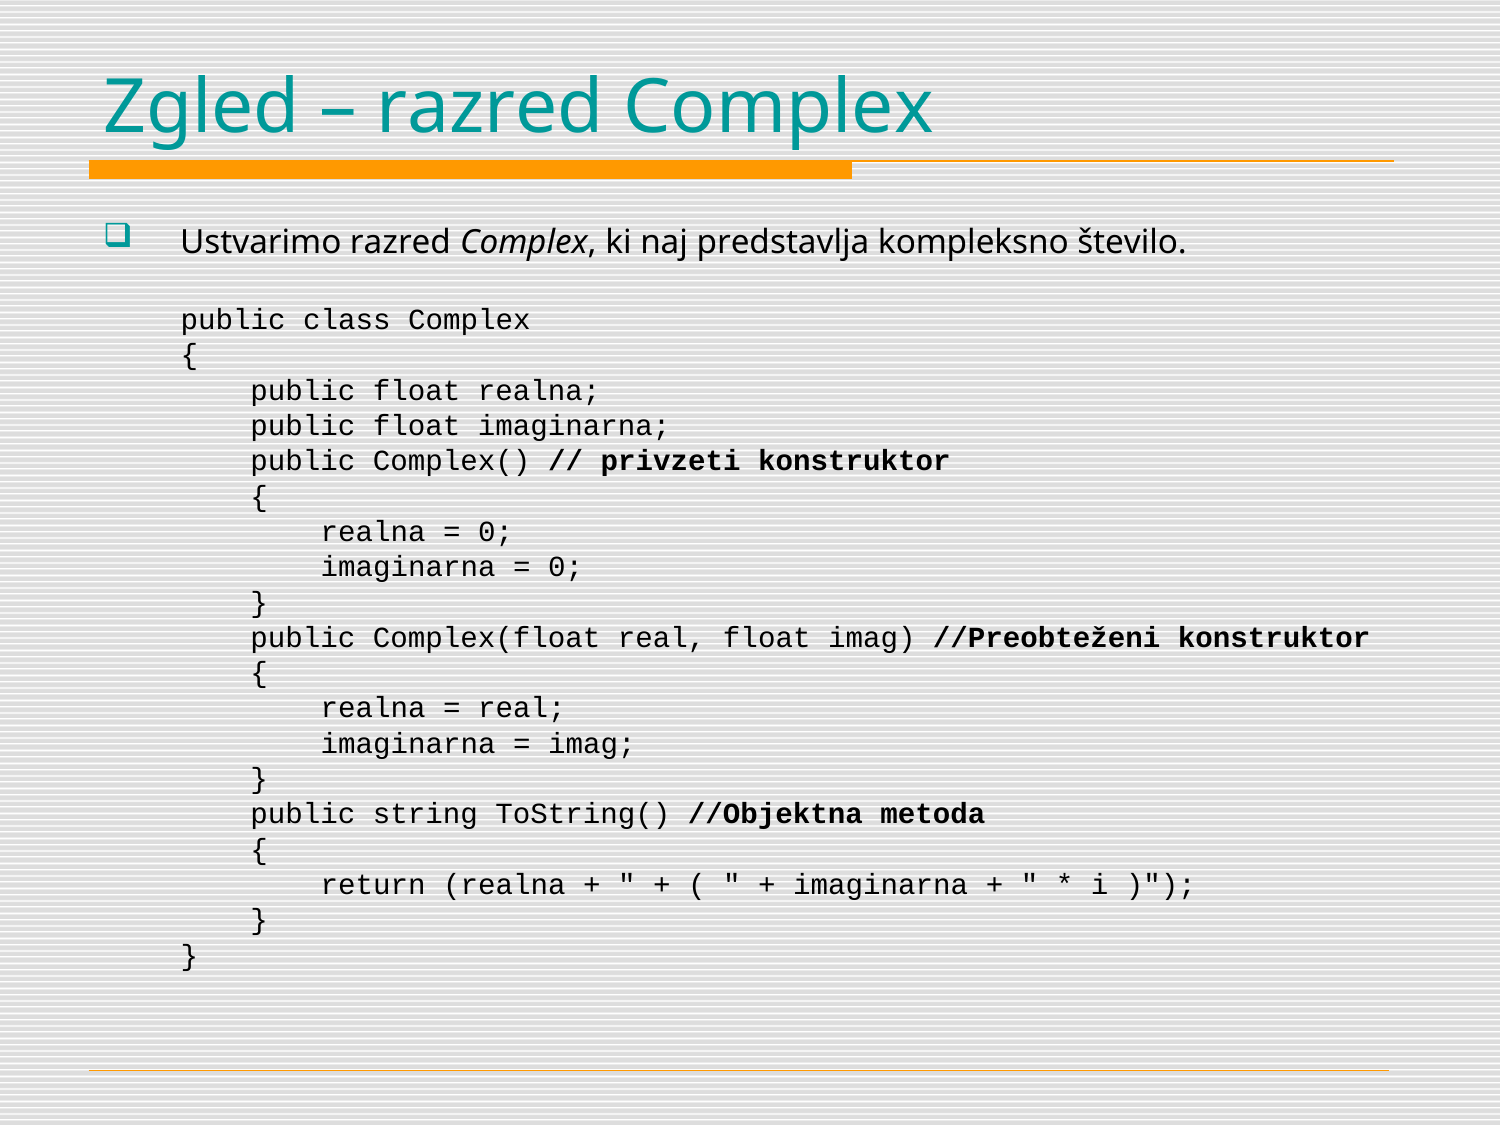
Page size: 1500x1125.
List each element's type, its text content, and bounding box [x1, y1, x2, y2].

list Ustvarimo razred Complex, ki naj predstavlja kompleksno število. public class Complex { public float realna; public float imaginarna; public Complex() // privzeti konstruktor { realna = 0; imaginarna = 0; } public Complex(float real, float imag) //Preobteženi konstruktor { realna = real; imaginarna = imag; } public string ToString() //Objektna metoda { return (realna + " + ( " + imaginarna + " * i )"); } } [88, 220, 1471, 1059]
picture [0, 0, 1500, 1125]
title Zgled – razred Complex [88, 42, 1401, 155]
